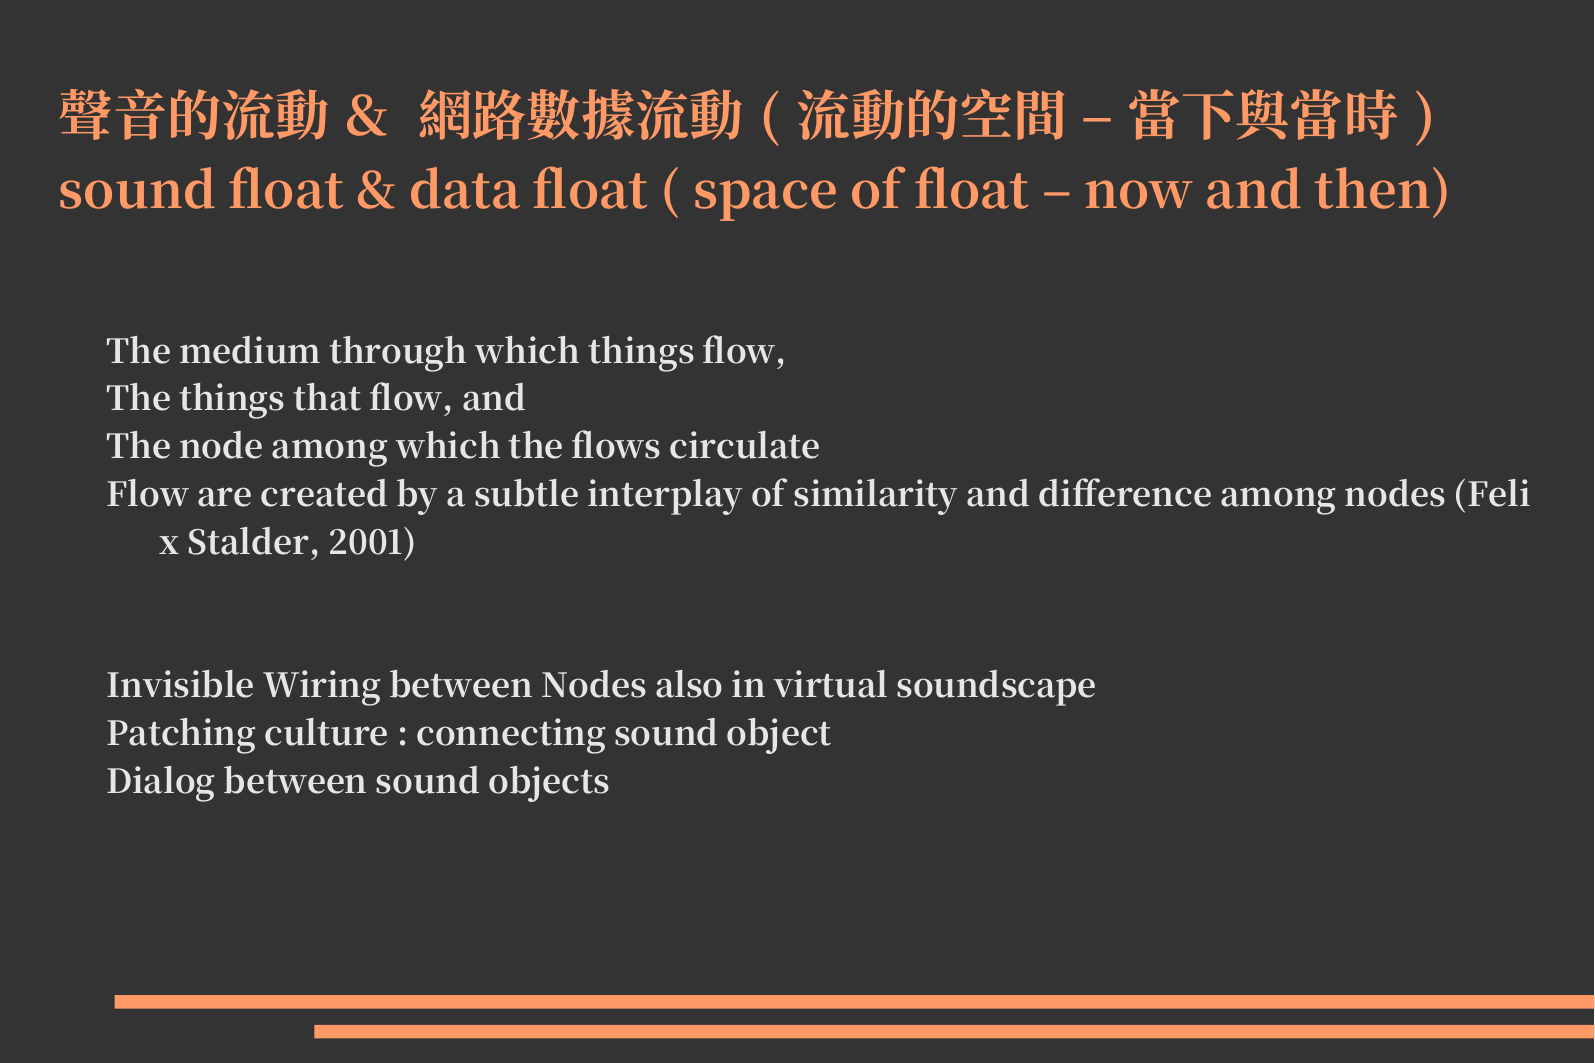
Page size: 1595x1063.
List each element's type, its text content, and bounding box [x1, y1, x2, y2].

title 聲音的流動& 網路數據流動(流動的空間 – 當下與當時) sound float & data float ( space of float – now and then) [59, 59, 1565, 237]
list The medium through which things flow, The things that flow, and The node among which the flows circulate Flow are created by a subtle interplay of similarity and difference among nodes (Felix Stalder, 2001) Invisible Wiring between Nodes also in virtual soundscape Patching culture : connecting sound object Dialog between sound objects [88, 324, 1536, 709]
